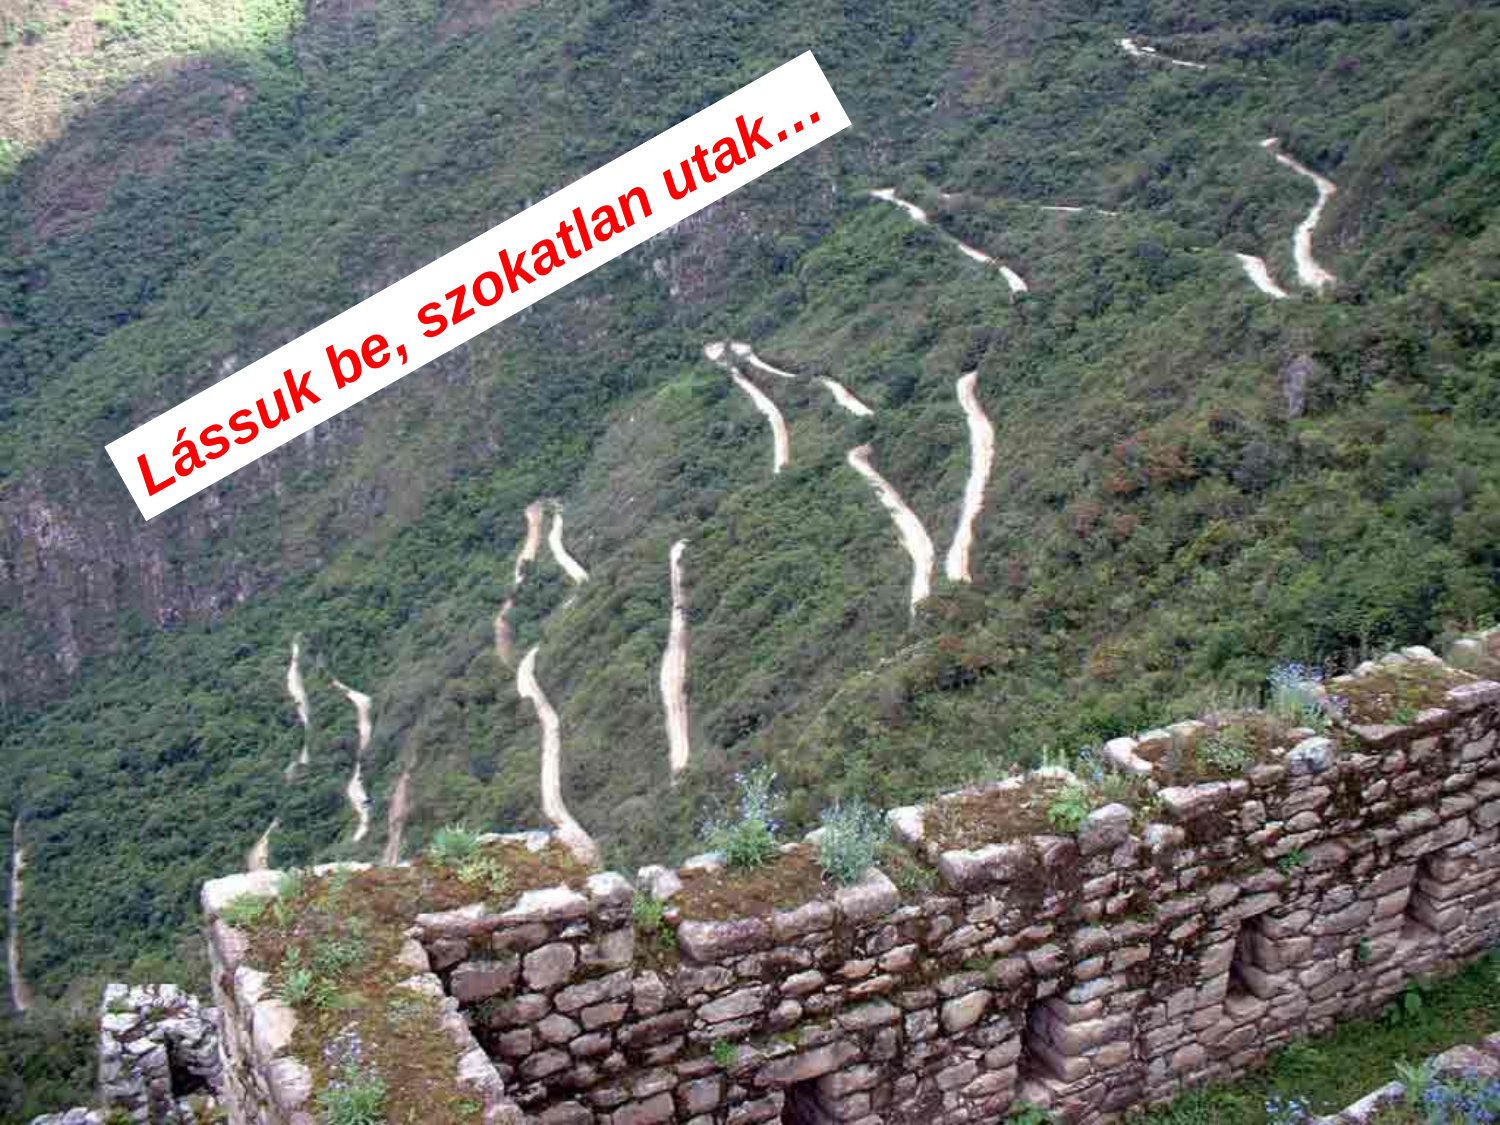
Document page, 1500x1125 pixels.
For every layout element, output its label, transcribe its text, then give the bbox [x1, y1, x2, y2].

text_box Lássuk be, szokatlan utak… [104, 49, 852, 522]
picture [0, 0, 1500, 1125]
